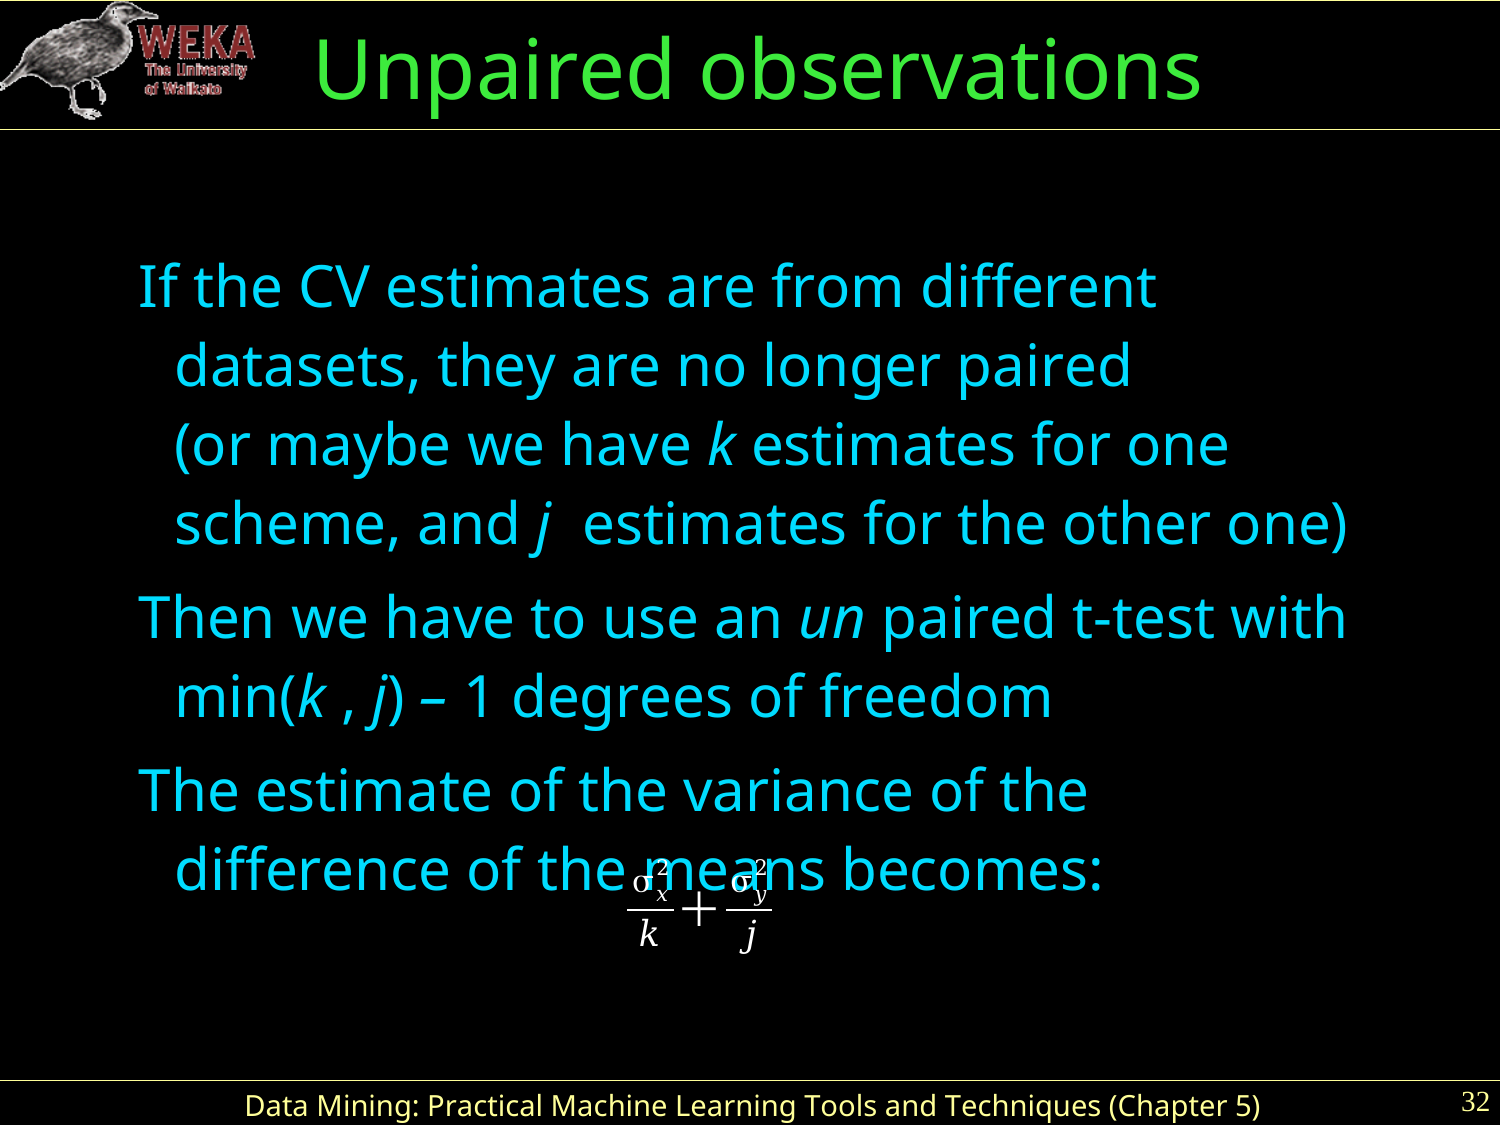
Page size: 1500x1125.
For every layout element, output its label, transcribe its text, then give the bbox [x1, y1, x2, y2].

picture [0, 1, 266, 129]
chart [620, 856, 780, 955]
title Unpaired observations [297, 0, 1500, 148]
text_box If the CV estimates are from different datasets, they are no longer paired (or maybe we have k estimates for one scheme, and j estimates for the other one) Then we have to use an un paired t-test with min(k , j) – 1 degrees of freedom The estimate of the variance of the difference of the means becomes: [88, 237, 1388, 913]
